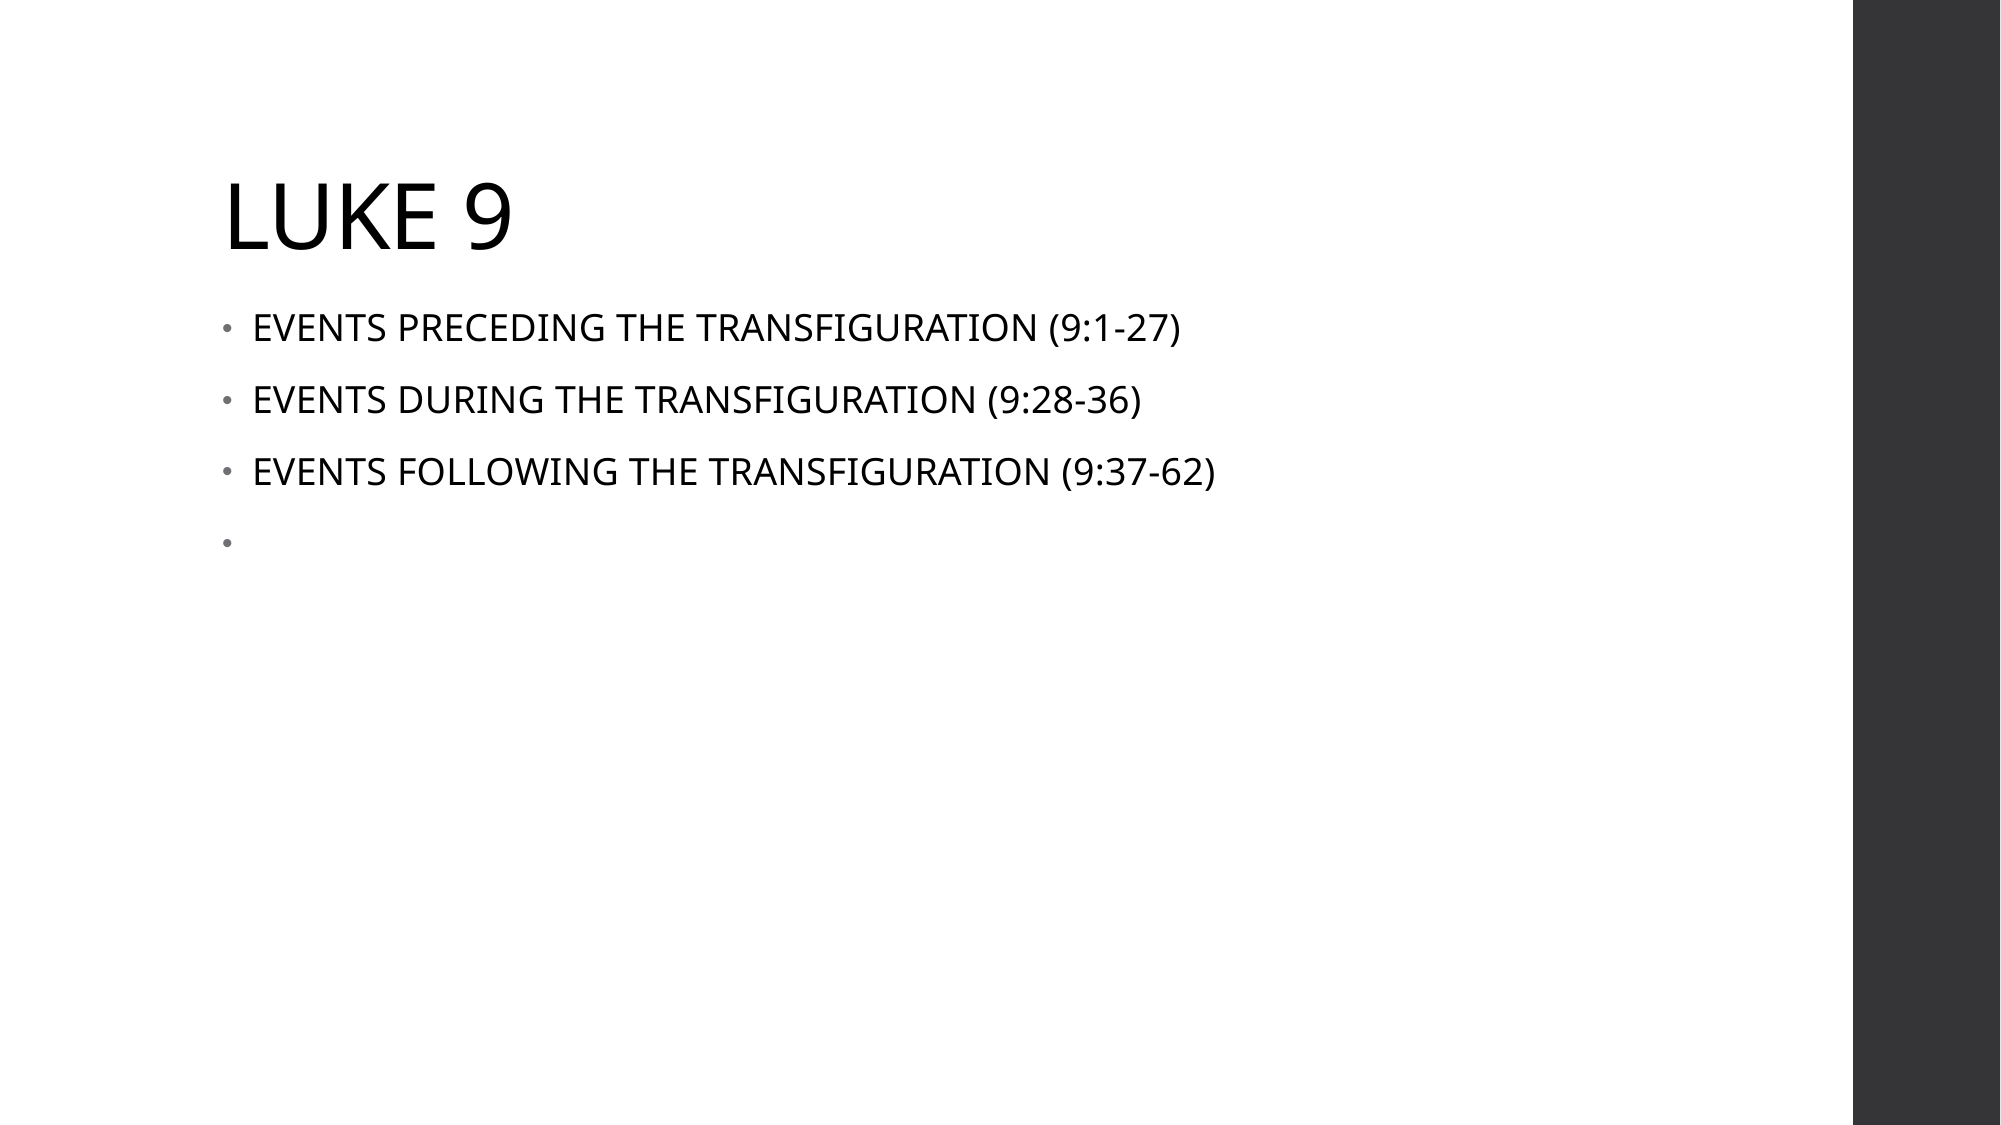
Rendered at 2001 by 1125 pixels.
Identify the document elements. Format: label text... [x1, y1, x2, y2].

title LUKE 9 [206, 60, 1797, 278]
list EVENTS PRECEDING THE TRANSFIGURATION (9:1-27) EVENTS DURING THE TRANSFIGURATION (9:28-36) EVENTS FOLLOWING THE TRANSFIGURATION (9:37-62) [206, 299, 1617, 1014]
